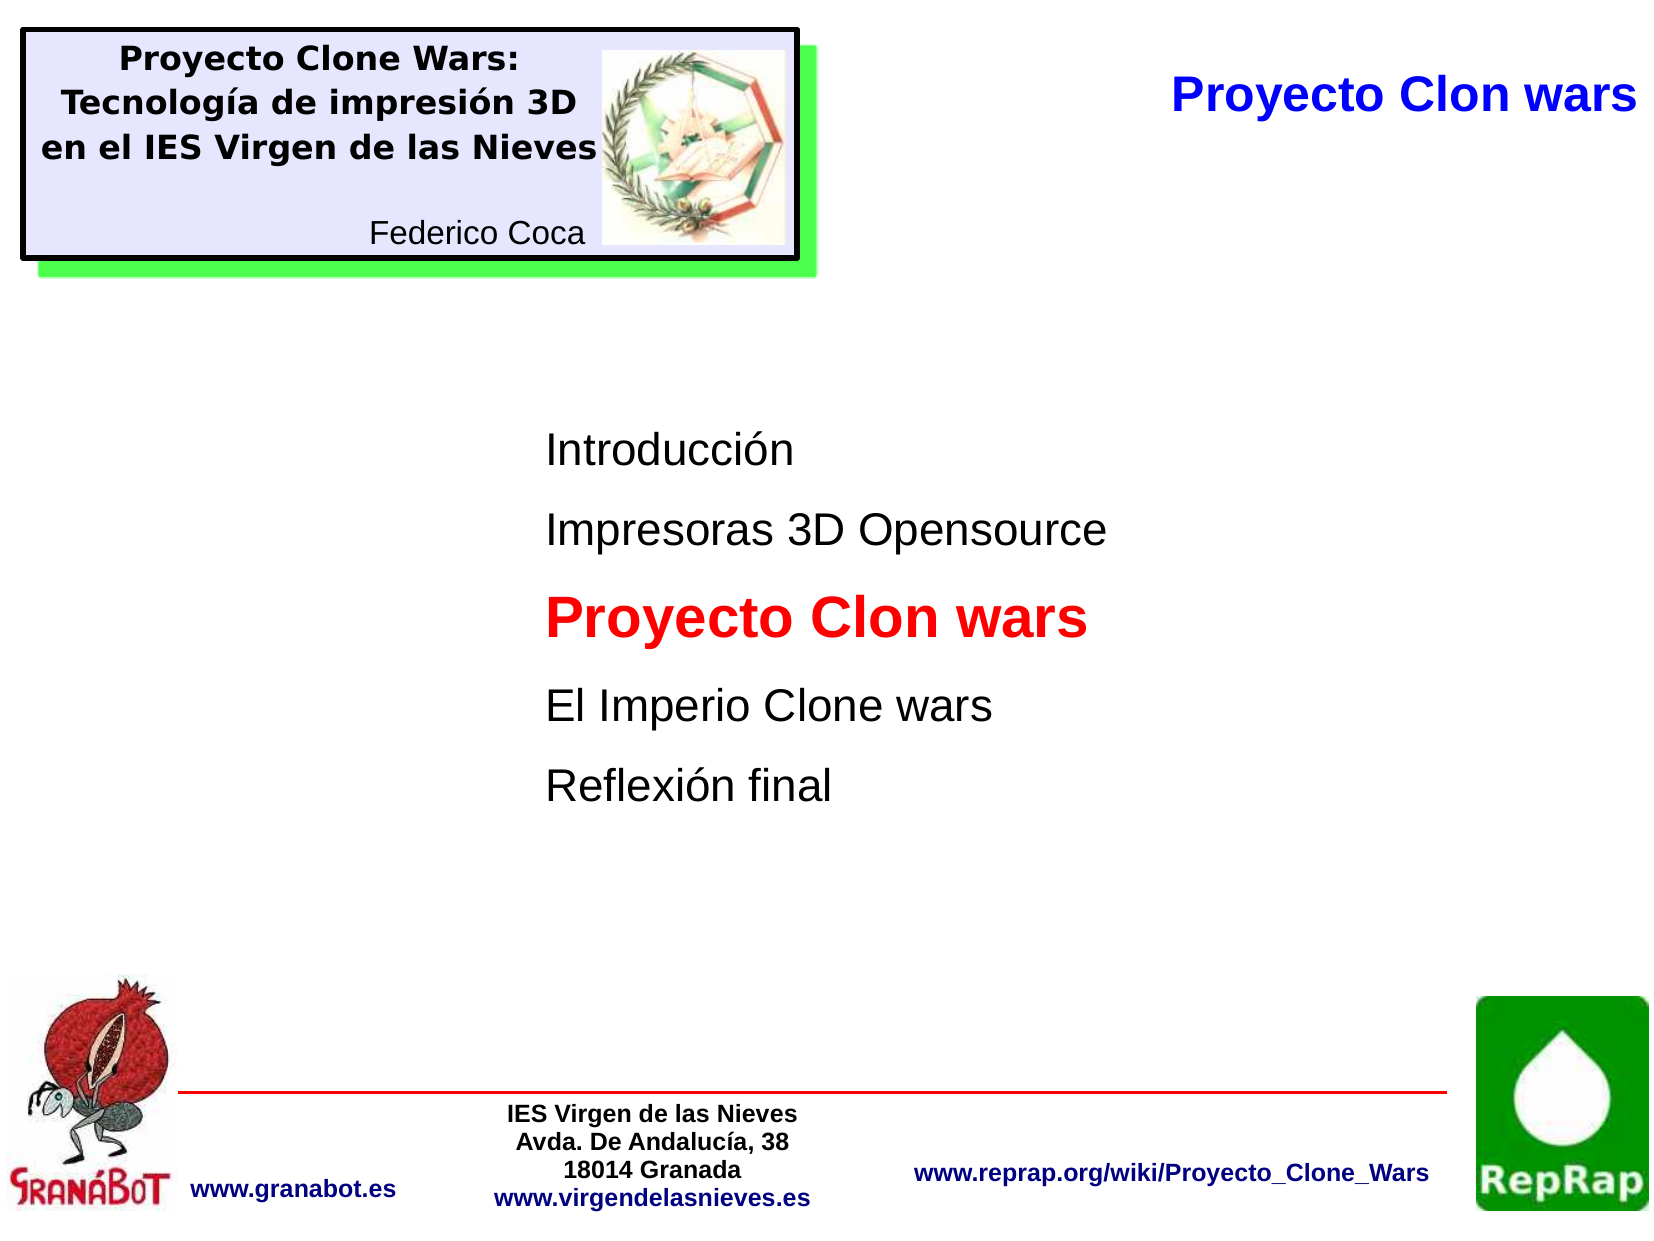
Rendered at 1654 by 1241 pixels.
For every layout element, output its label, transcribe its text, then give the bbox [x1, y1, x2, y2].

text_box IES Virgen de las Nieves Avda. De Andalucía, 38 18014 Granada www.virgendelasnieves.es [479, 1092, 827, 1223]
text_box www.granabot.es [178, 1167, 414, 1211]
picture [7, 974, 178, 1211]
picture [602, 50, 786, 245]
picture [1476, 996, 1649, 1211]
text_box Proyecto Clone Wars: Tecnología de impresión 3D en el IES Virgen de las Nieves [23, 29, 798, 259]
text_box Proyecto Clon wars [1157, 59, 1654, 131]
text_box Federico Coca [354, 206, 601, 259]
text_box www.reprap.org/wiki/Proyecto_Clone_Wars [899, 1151, 1447, 1196]
text_box Introducción Impresoras 3D Opensource Proyecto Clon wars El Imperio Clone wars Reflexión final [530, 416, 1124, 820]
